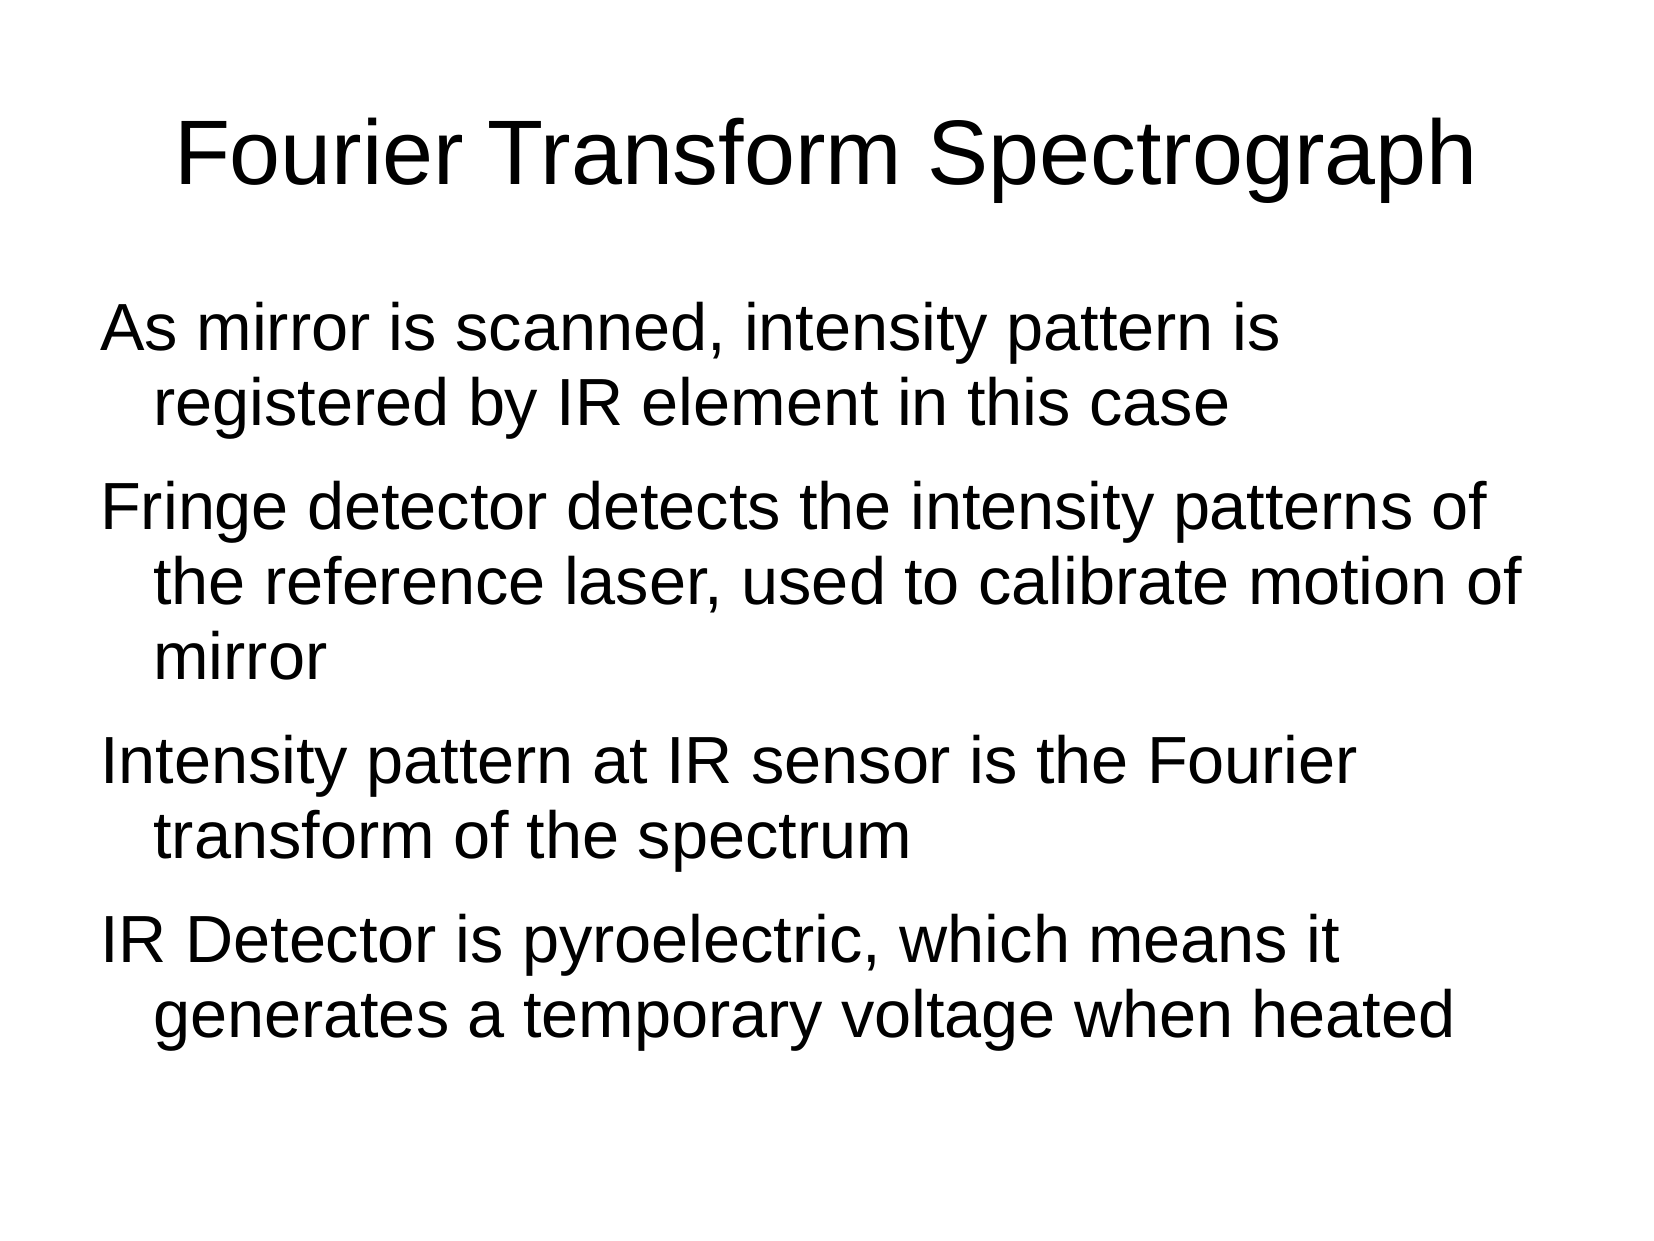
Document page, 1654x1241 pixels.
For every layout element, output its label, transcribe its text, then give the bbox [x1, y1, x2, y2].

list As mirror is scanned, intensity pattern is registered by IR element in this case Fringe detector detects the intensity patterns of the reference laser, used to calibrate motion of mirror Intensity pattern at IR sensor is the Fourier transform of the spectrum IR Detector is pyroelectric, which means it generates a temporary voltage when heated [82, 290, 1571, 1127]
title Fourier Transform Spectrograph [82, 56, 1571, 250]
